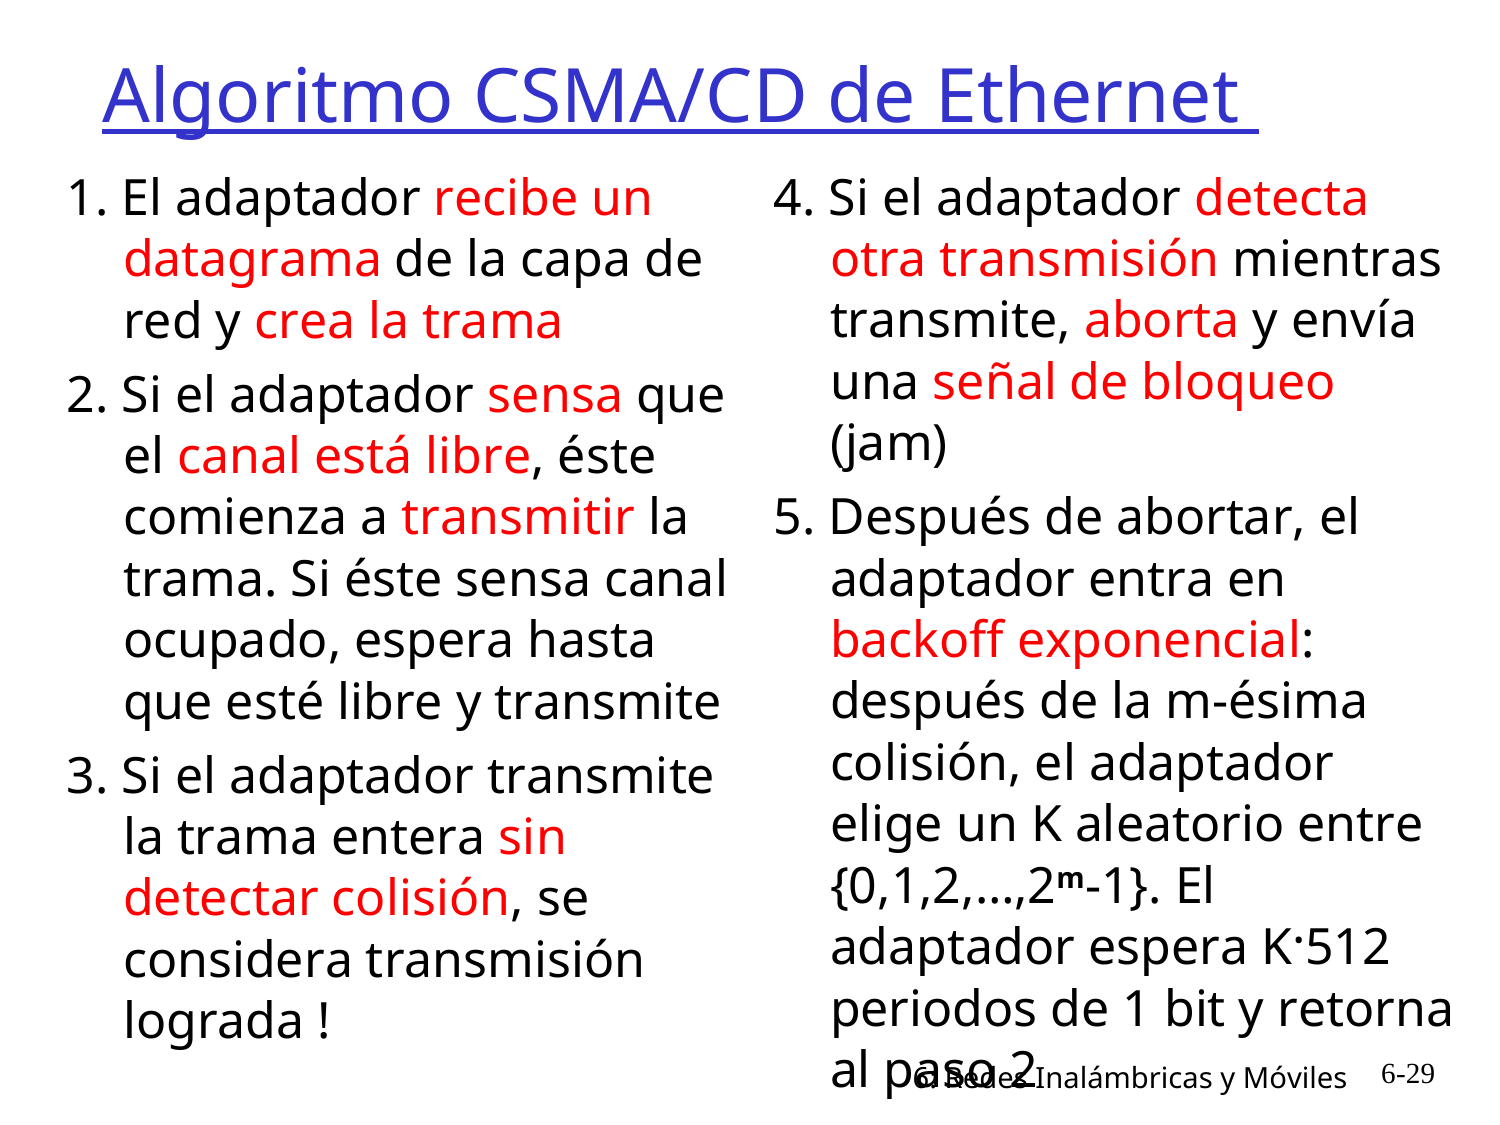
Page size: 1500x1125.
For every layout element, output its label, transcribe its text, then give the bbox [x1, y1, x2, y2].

list 1. El adaptador recibe un datagrama de la capa de red y crea la trama 2. Si el adaptador sensa que el canal está libre, éste comienza a transmitir la trama. Si éste sensa canal ocupado, espera hasta que esté libre y transmite 3. Si el adaptador transmite la trama entera sin detectar colisión, se considera transmisión lograda ! [52, 158, 766, 1043]
title Algoritmo CSMA/CD de Ethernet [87, 0, 1363, 158]
list 4. Si el adaptador detecta otra transmisión mientras transmite, aborta y envía una señal de bloqueo (jam) 5. Después de abortar, el adaptador entra en backoff exponencial: después de la m-ésima colisión, el adaptador elige un K aleatorio entre {0,1,2,…,2m-1}. El adaptador espera K·512 periodos de 1 bit y retorna al paso 2 [759, 158, 1471, 1031]
